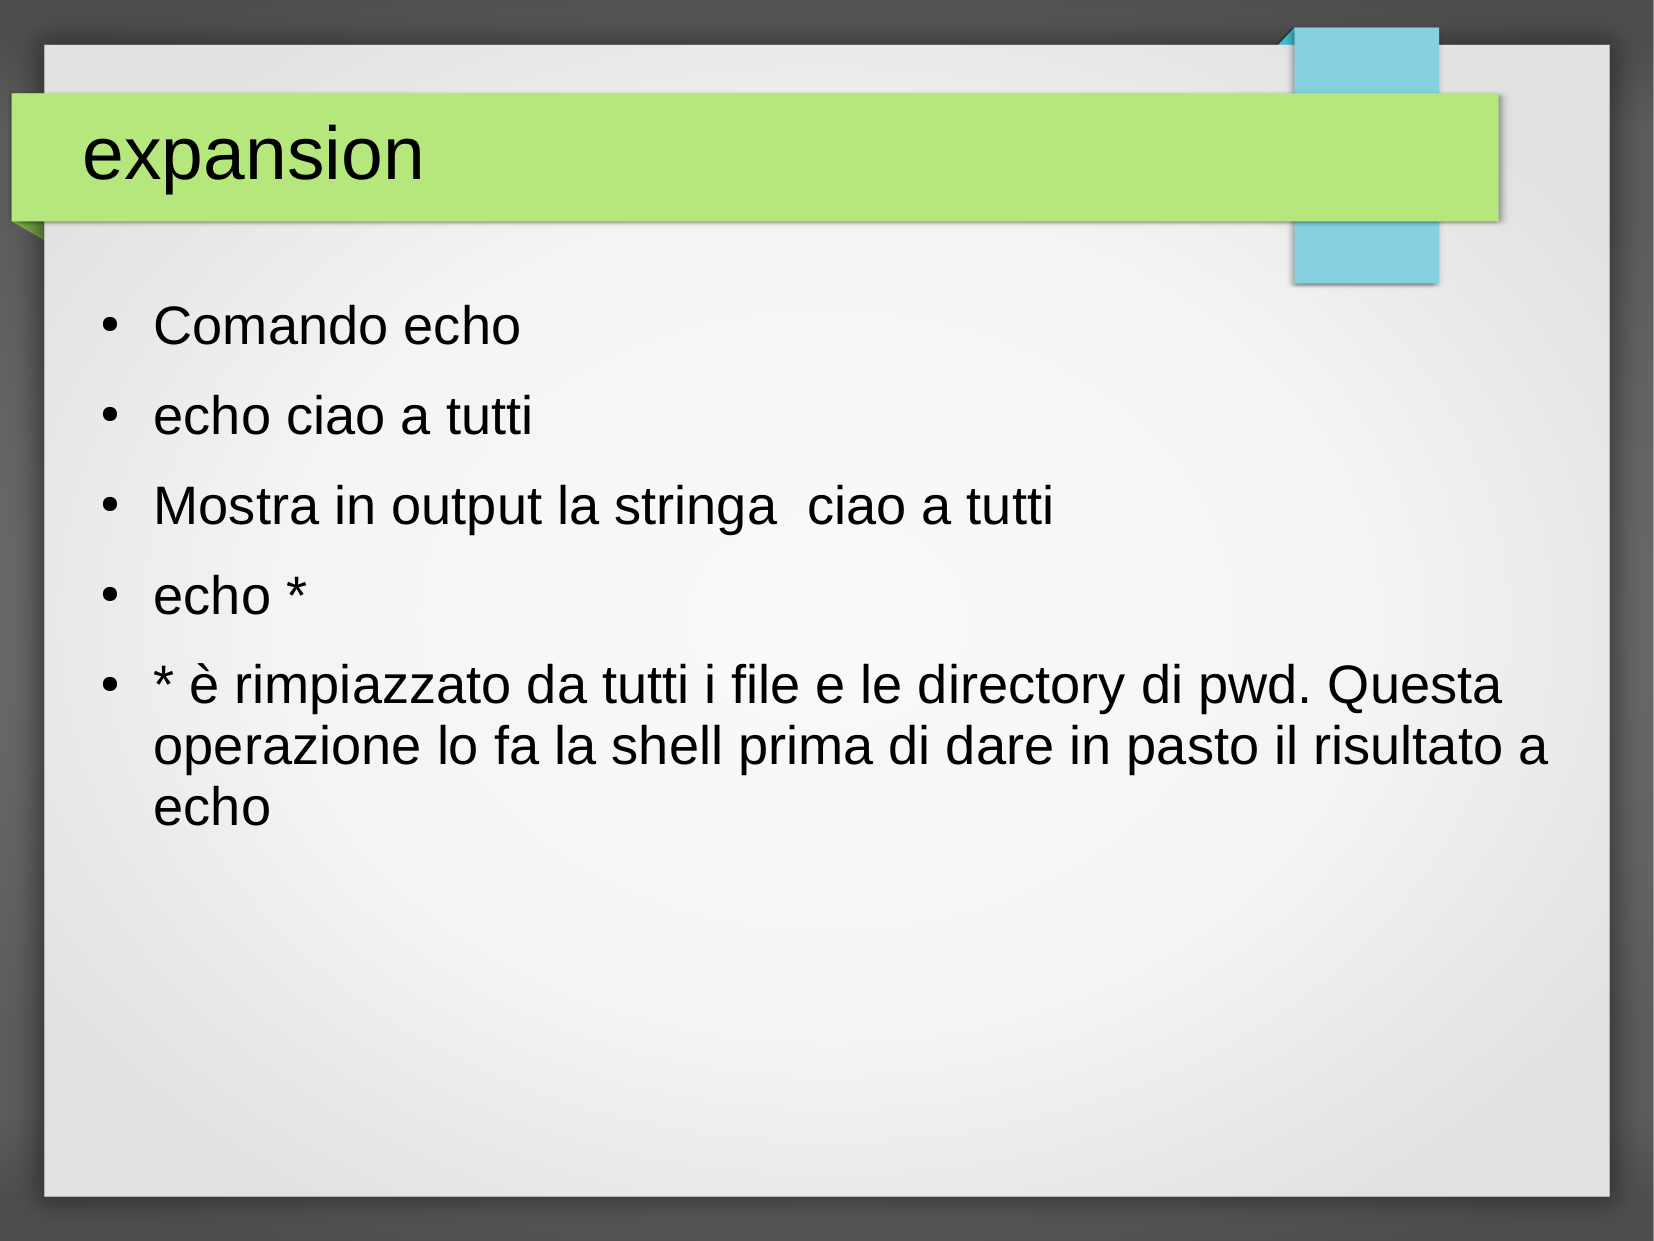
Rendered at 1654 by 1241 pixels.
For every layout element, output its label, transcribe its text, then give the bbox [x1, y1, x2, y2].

picture [0, 0, 1654, 1241]
title expansion [82, 94, 1264, 213]
list Comando echo echo ciao a tutti Mostra in output la stringa ciao a tutti echo * * è rimpiazzato da tutti i file e le directory di pwd. Questa operazione lo fa la shell prima di dare in pasto il risultato a echo [82, 295, 1571, 1015]
